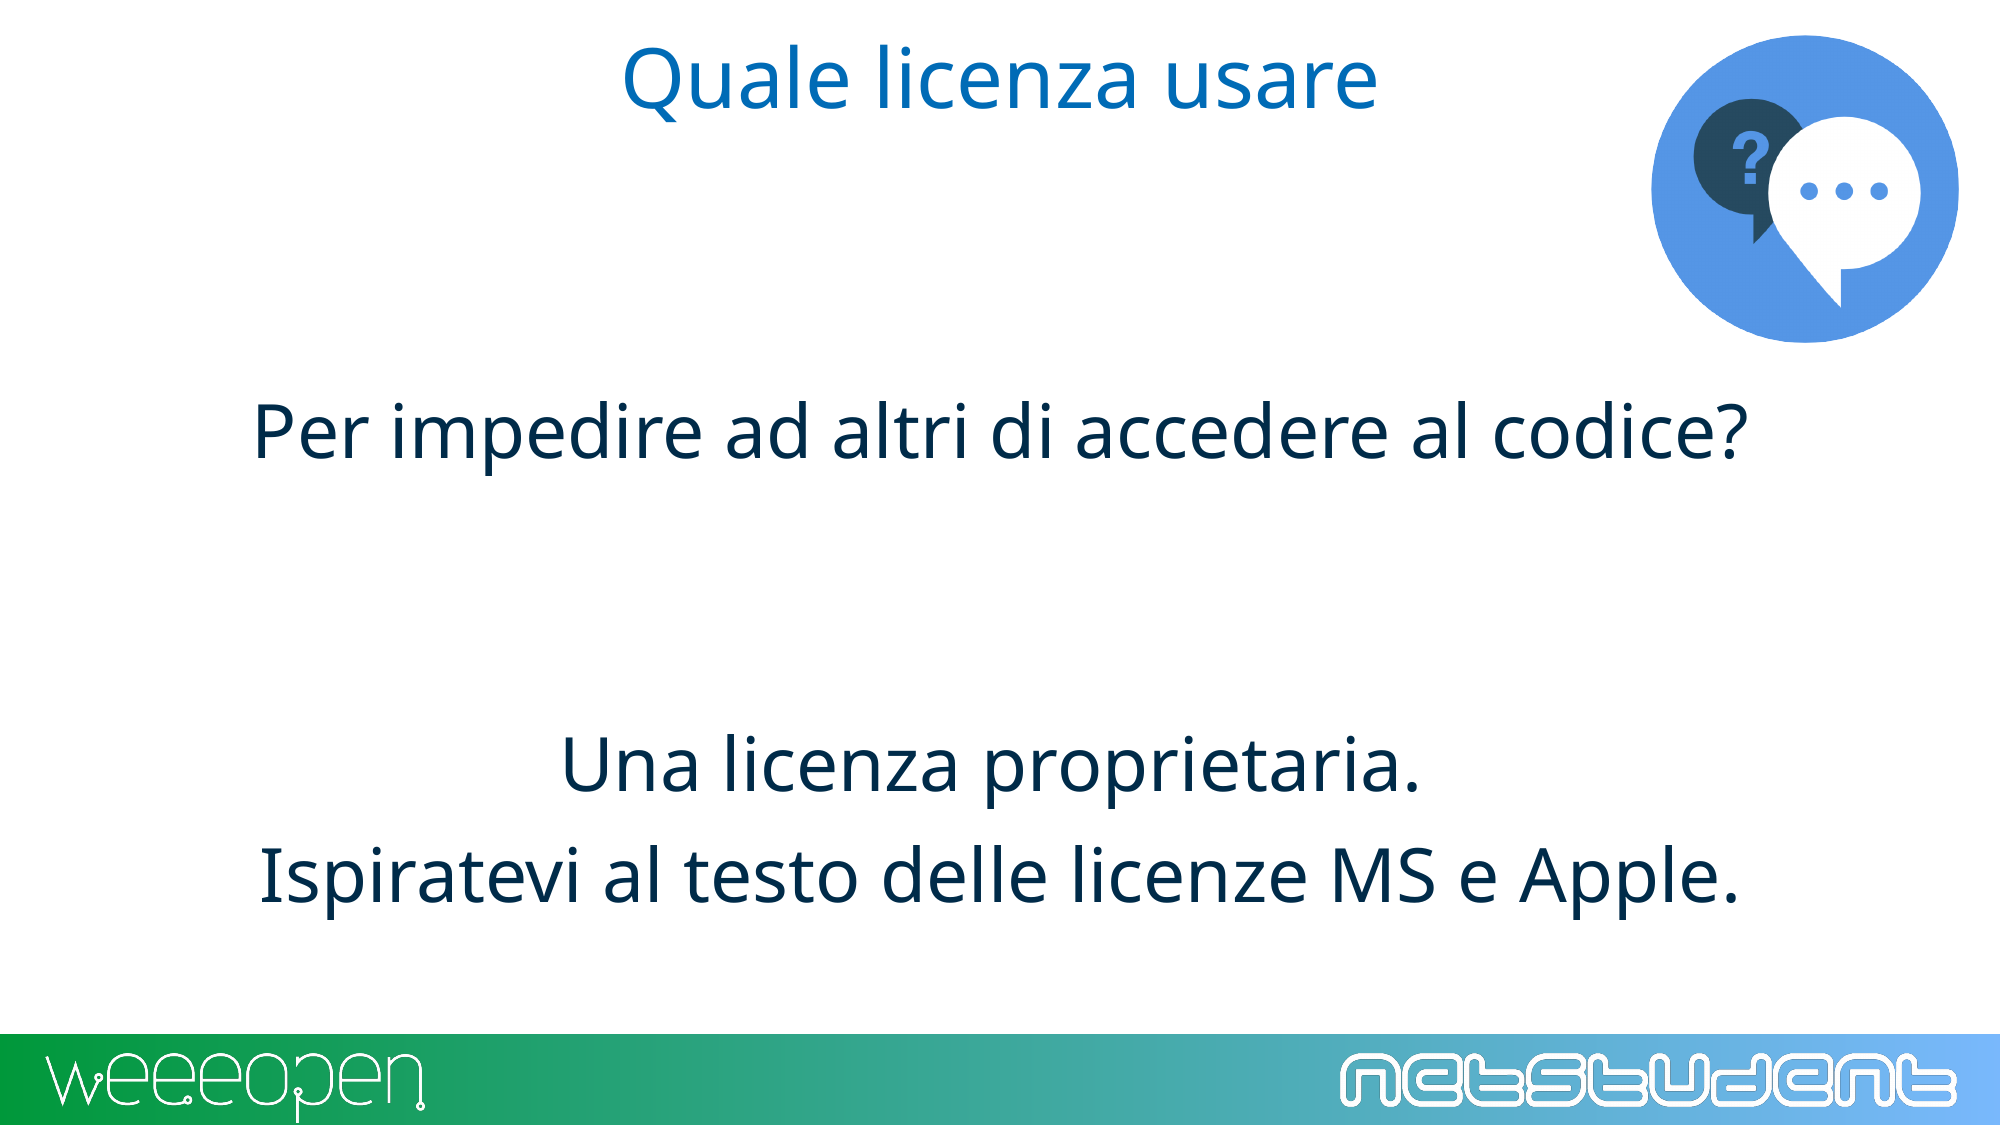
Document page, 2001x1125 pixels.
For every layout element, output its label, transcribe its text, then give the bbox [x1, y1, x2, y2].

text_box Quale licenza usare [43, 29, 1959, 247]
picture [1651, 35, 1959, 343]
text_box Per impedire ad altri di accedere al codice? Una licenza proprietaria. Ispiratevi al testo delle licenze MS e Apple. [43, 265, 1959, 981]
picture [1340, 1053, 1957, 1107]
picture [45, 1053, 425, 1123]
